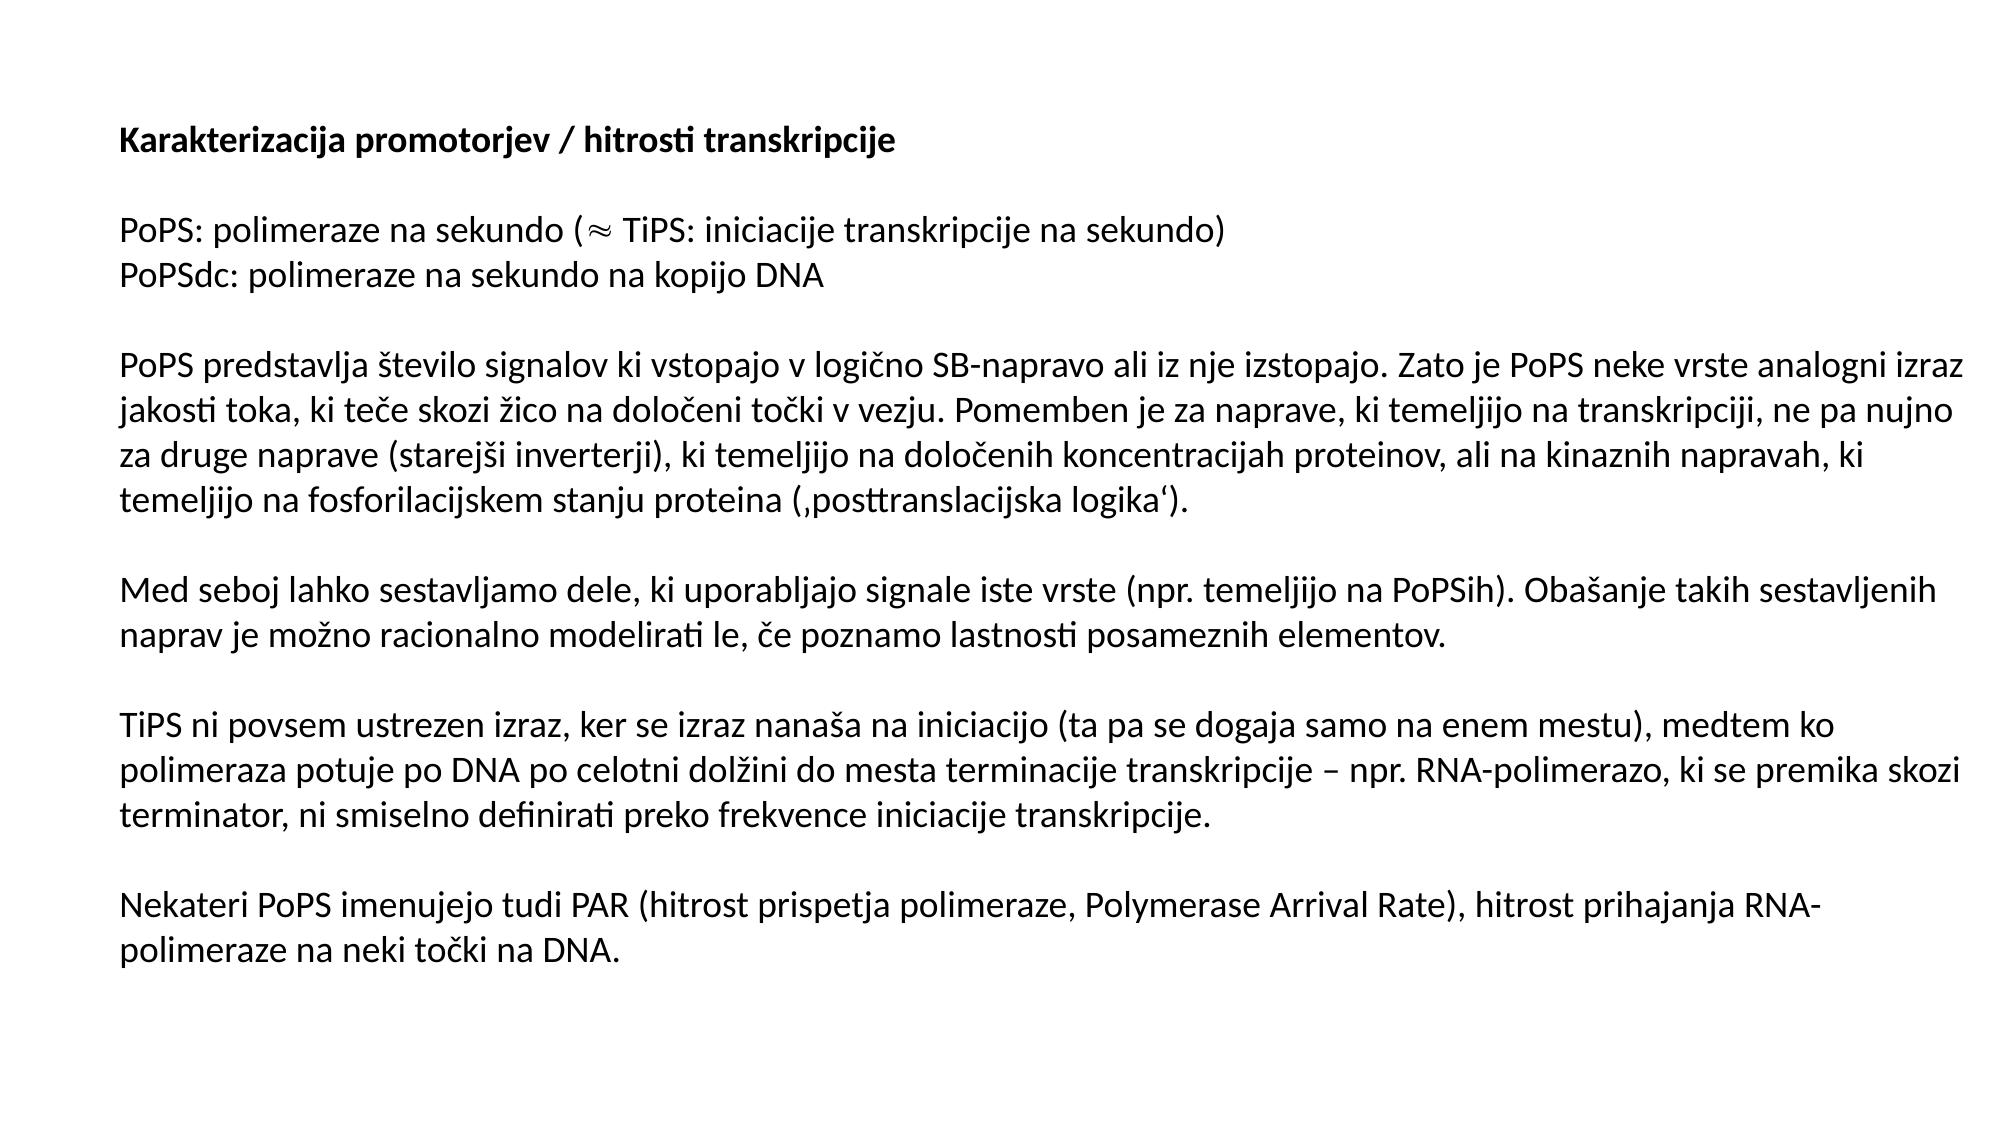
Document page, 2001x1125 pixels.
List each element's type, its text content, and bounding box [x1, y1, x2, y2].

text_box Karakterizacija promotorjev / hitrosti transkripcije PoPS: polimeraze na sekundo ( TiPS: iniciacije transkripcije na sekundo) PoPSdc: polimeraze na sekundo na kopijo DNA PoPS predstavlja število signalov ki vstopajo v logično SB-napravo ali iz nje izstopajo. Zato je PoPS neke vrste analogni izraz jakosti toka, ki teče skozi žico na določeni točki v vezju. Pomemben je za naprave, ki temeljijo na transkripciji, ne pa nujno za druge naprave (starejši inverterji), ki temeljijo na določenih koncentracijah proteinov, ali na kinaznih napravah, ki temeljijo na fosforilacijskem stanju proteina (‚posttranslacijska logika‘). Med seboj lahko sestavljamo dele, ki uporabljajo signale iste vrste (npr. temeljijo na PoPSih). Obašanje takih sestavljenih naprav je možno racionalno modelirati le, če poznamo lastnosti posameznih elementov. TiPS ni povsem ustrezen izraz, ker se izraz nanaša na iniciacijo (ta pa se dogaja samo na enem mestu), medtem ko polimeraza potuje po DNA po celotni dolžini do mesta terminacije transkripcije – npr. RNA-polimerazo, ki se premika skozi terminator, ni smiselno definirati preko frekvence iniciacije transkripcije. Nekateri PoPS imenujejo tudi PAR (hitrost prispetja polimeraze, Polymerase Arrival Rate), hitrost prihajanja RNA-polimeraze na neki točki na DNA. [104, 107, 1986, 1068]
